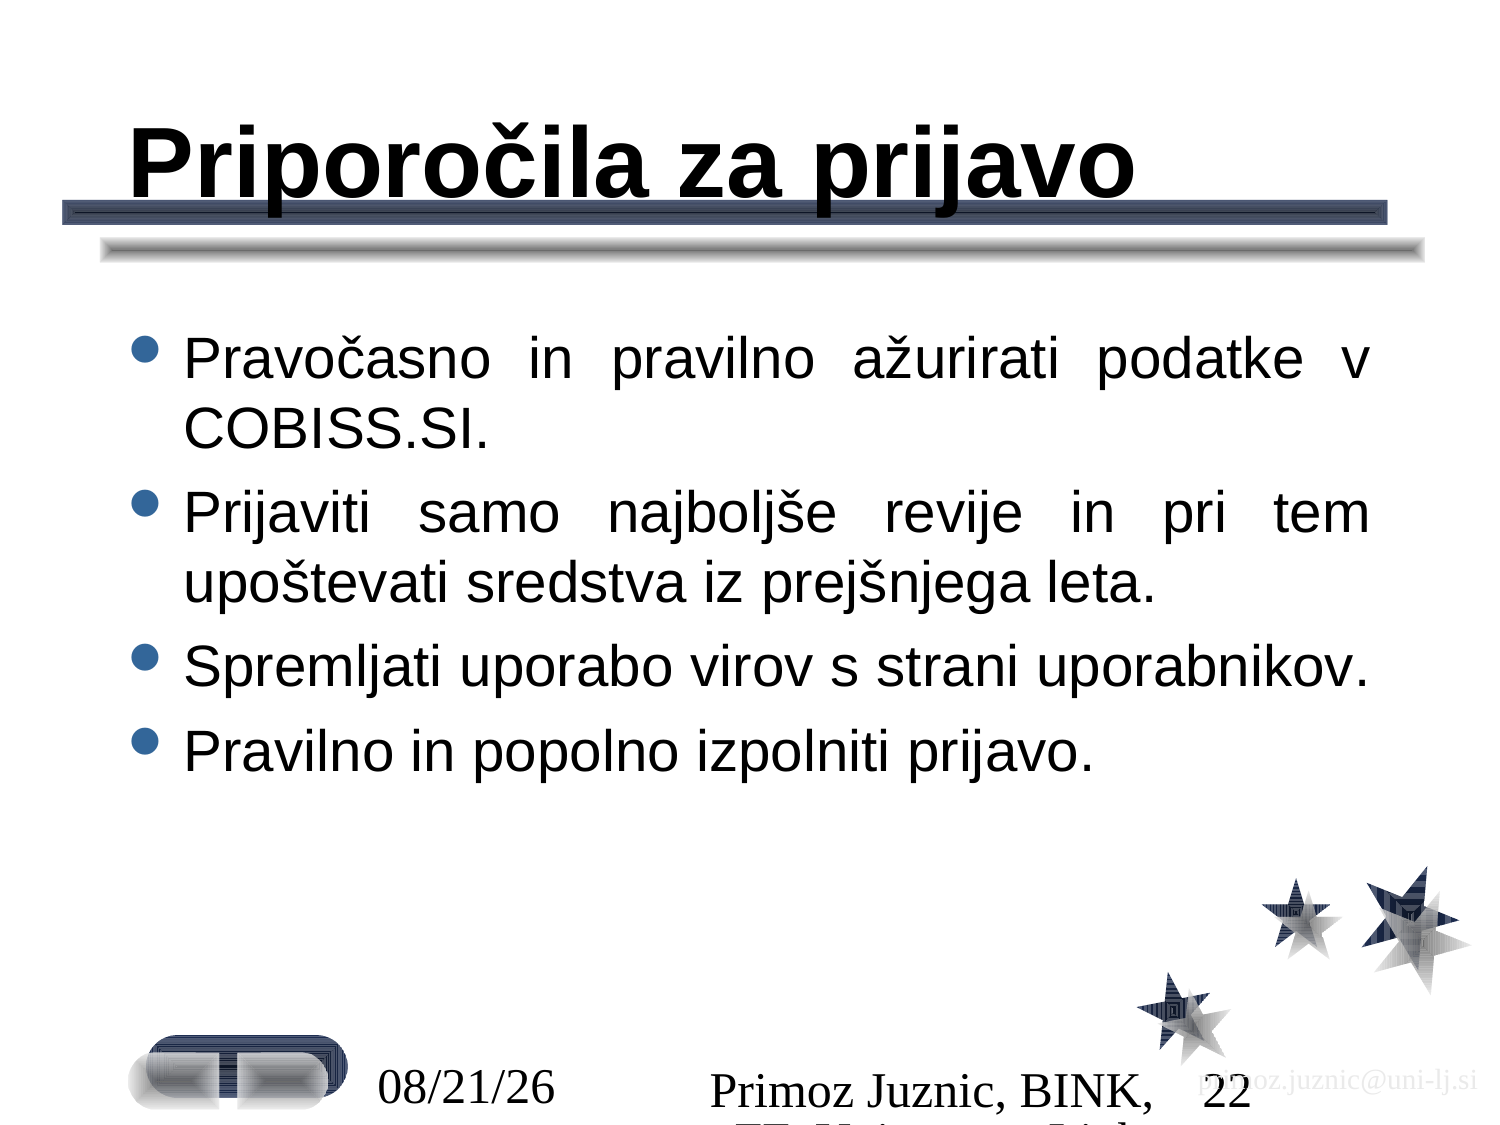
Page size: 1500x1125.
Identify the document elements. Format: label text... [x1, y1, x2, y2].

list Pravočasno in pravilno ažurirati podatke v COBISS.SI. Prijaviti samo najboljše revije in pri tem upoštevati sredstva iz prejšnjega leta. Spremljati uporabo virov s strani uporabnikov. Pravilno in popolno izpolniti prijavo. [112, 312, 1388, 988]
title Priporočila za prijavo [112, 37, 1388, 225]
